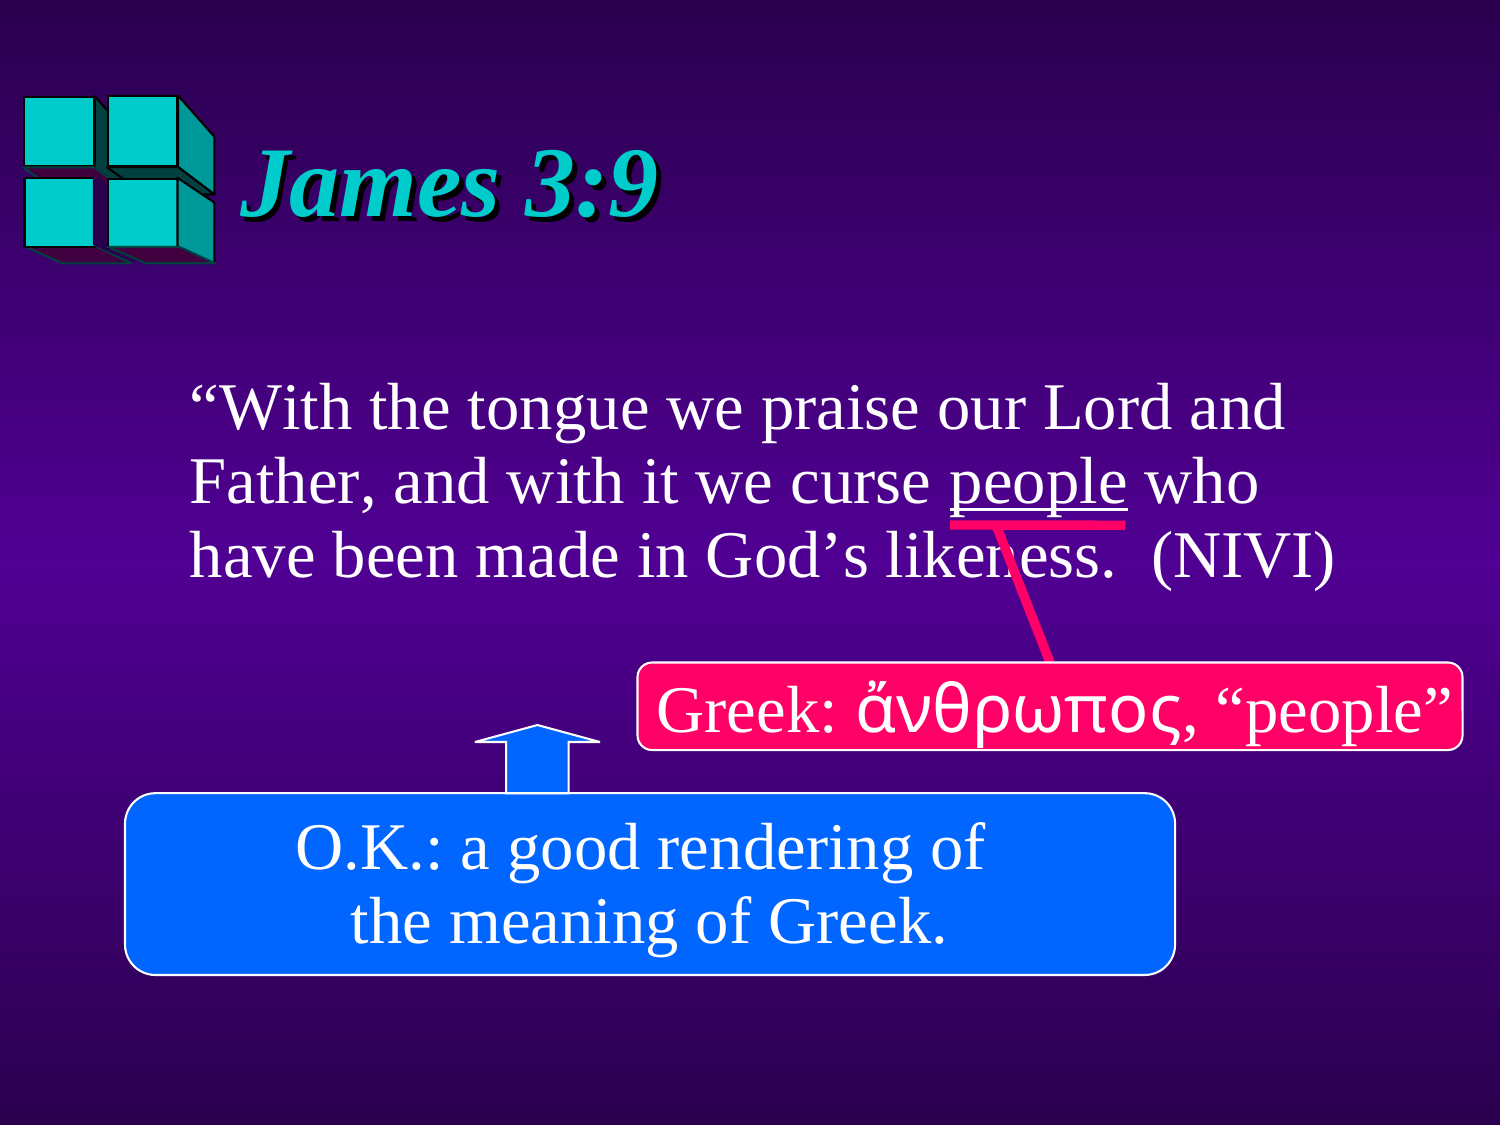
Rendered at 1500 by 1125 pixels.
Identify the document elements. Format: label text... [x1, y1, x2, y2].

text_box Greek: ἄνθρωπος, “people” [637, 662, 1463, 751]
text_box “With the tongue we praise our Lord and Father, and with it we curse people who have been made in God’s likeness. (NIVI) [174, 362, 1376, 601]
text_box O.K.: a good rendering of the meaning of Greek. [125, 793, 1176, 976]
text_box [474, 725, 601, 794]
title James 3:9 [224, 78, 1388, 288]
